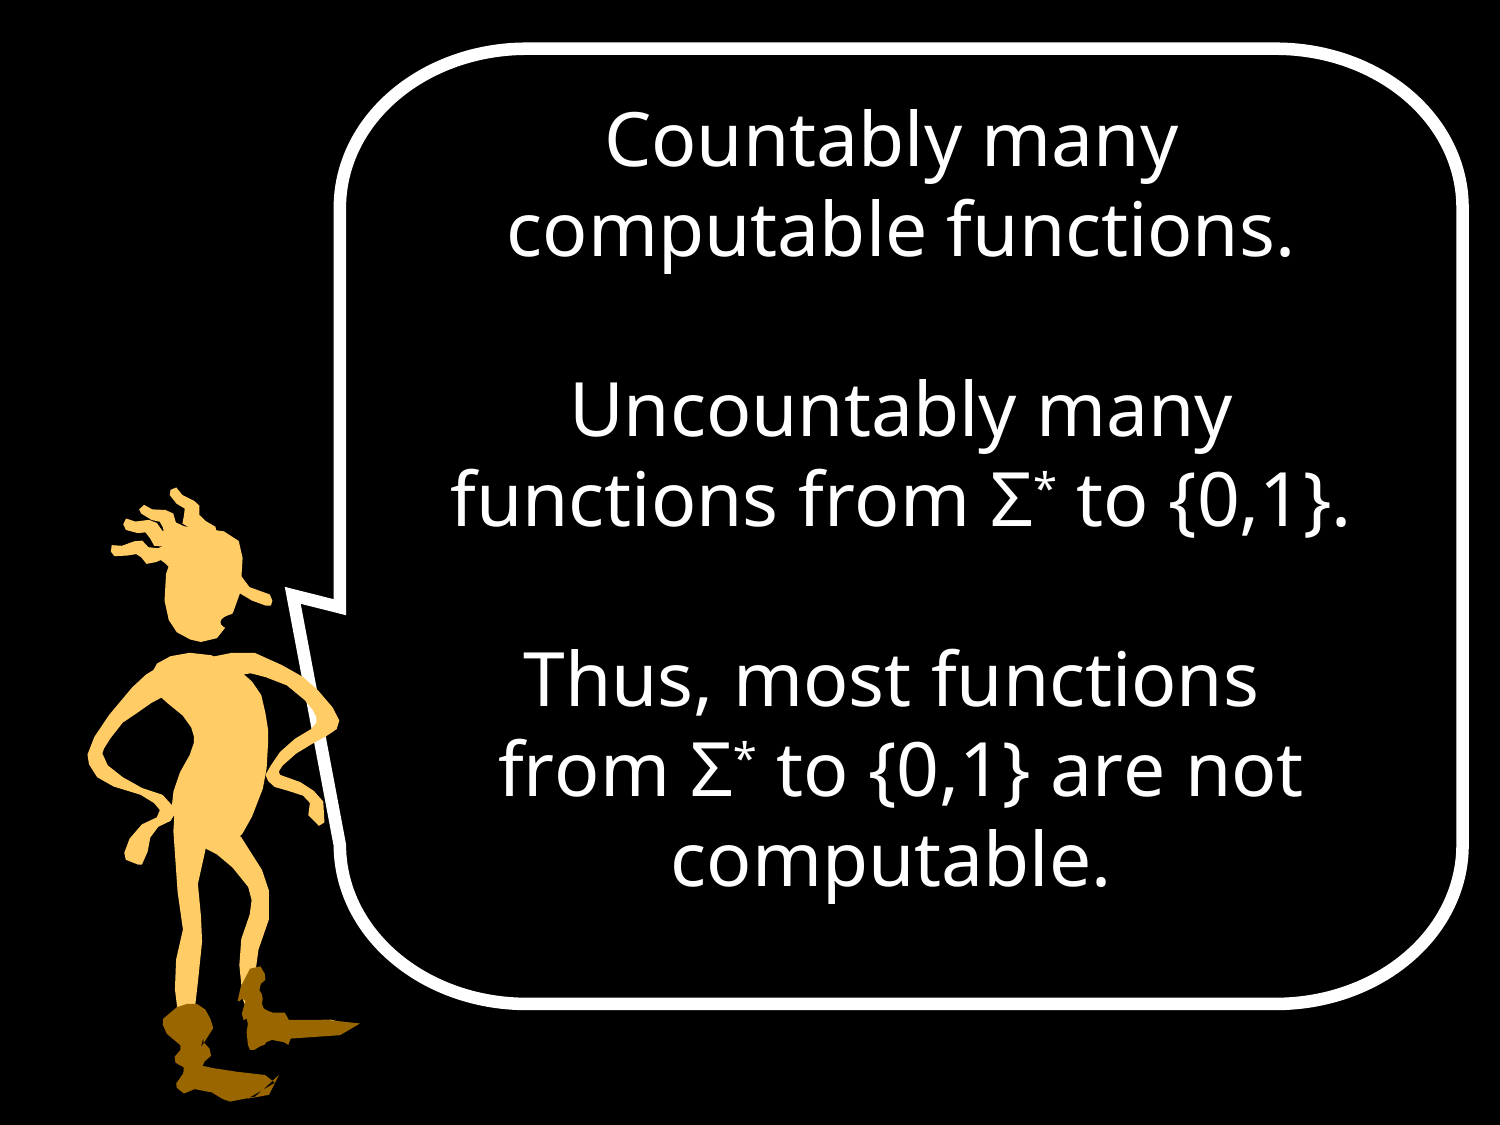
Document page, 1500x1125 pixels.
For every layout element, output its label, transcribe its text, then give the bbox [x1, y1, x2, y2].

text_box Countably many computable functions. Uncountably many functions from Σ* to {0,1}. Thus, most functions from Σ* to {0,1} are not computable. [292, 48, 1463, 1004]
text_box [87, 652, 360, 1102]
text_box [110, 487, 273, 642]
